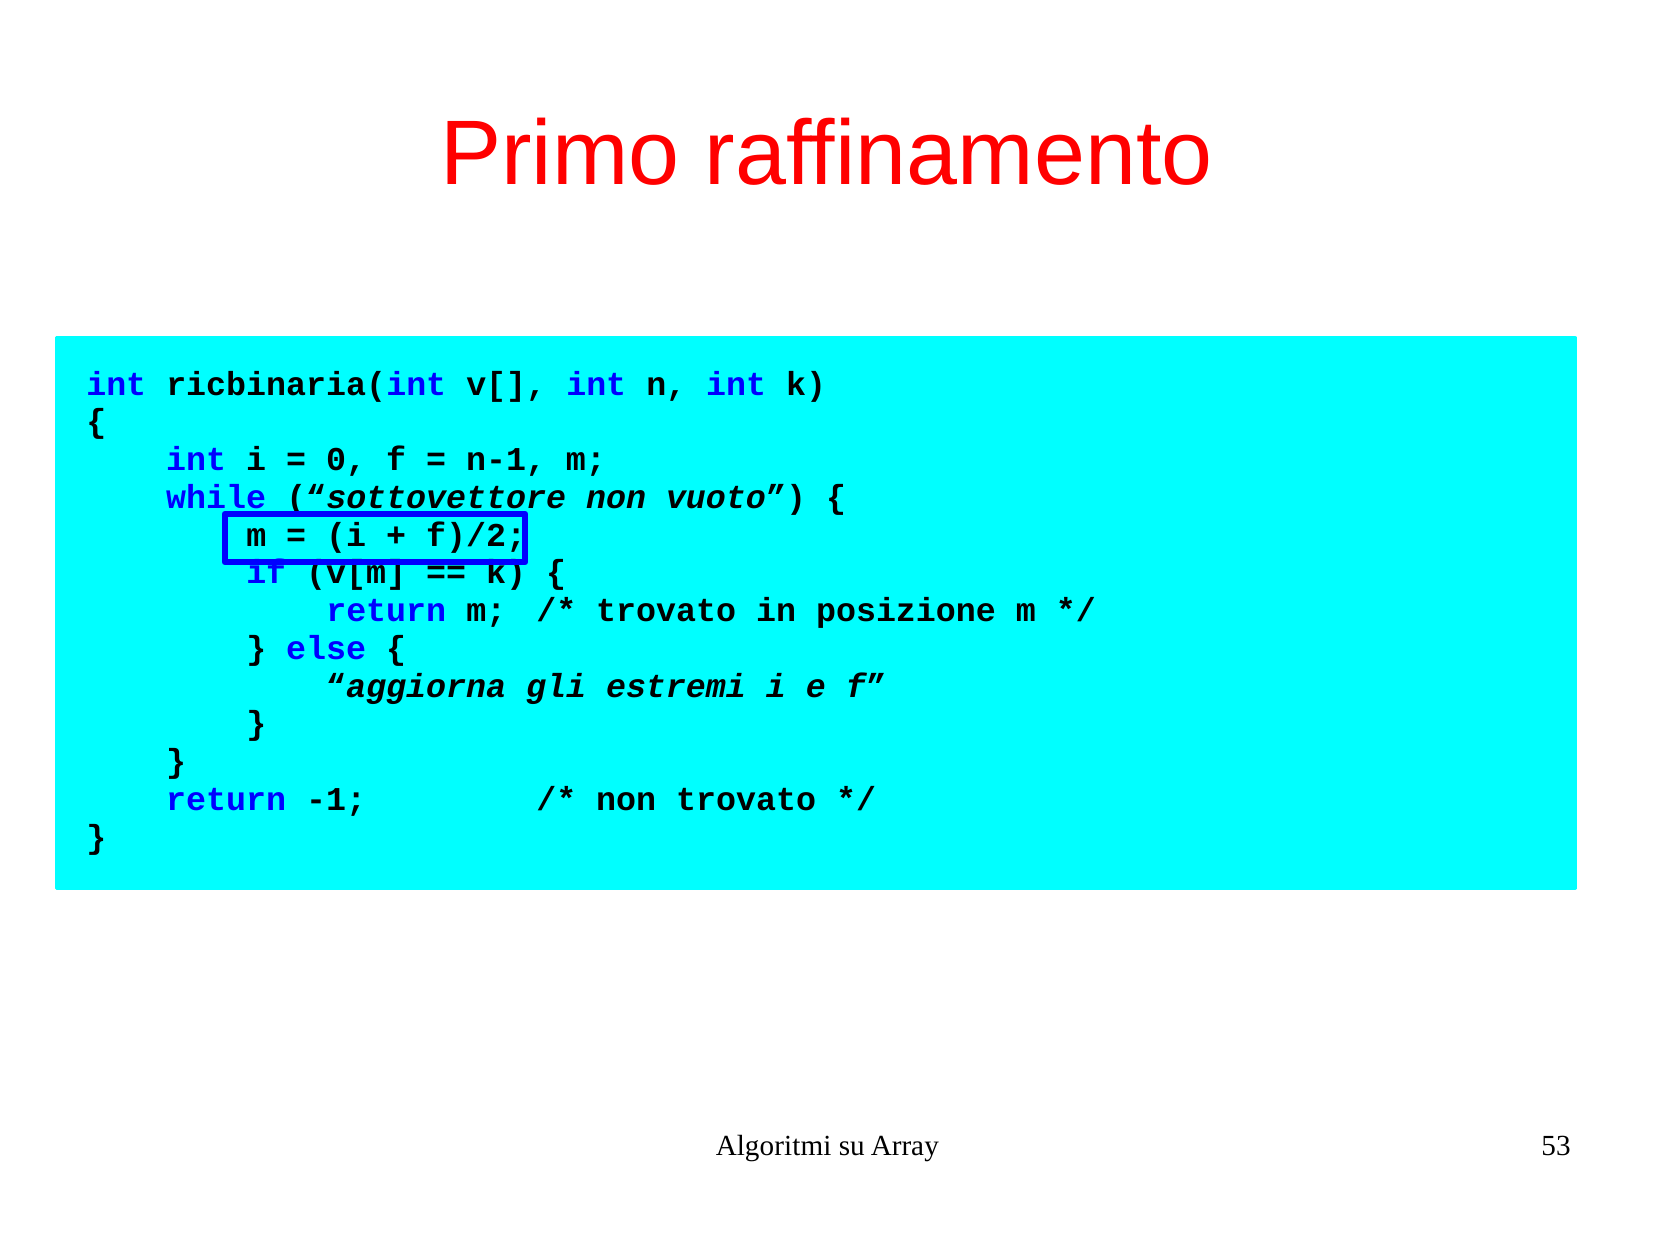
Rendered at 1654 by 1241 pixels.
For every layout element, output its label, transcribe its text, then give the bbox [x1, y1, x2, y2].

text_box int ricbinaria(int v[], int n, int k) { int i = 0, f = n-1, m; while (“sottovettore non vuoto”) { m = (i + f)/2; if (v[m] == k) { return m; /* trovato in posizione m */ } else { “aggiorna gli estremi i e f” } } return -1; /* non trovato */ } [56, 337, 1576, 889]
title Primo raffinamento [82, 49, 1571, 257]
